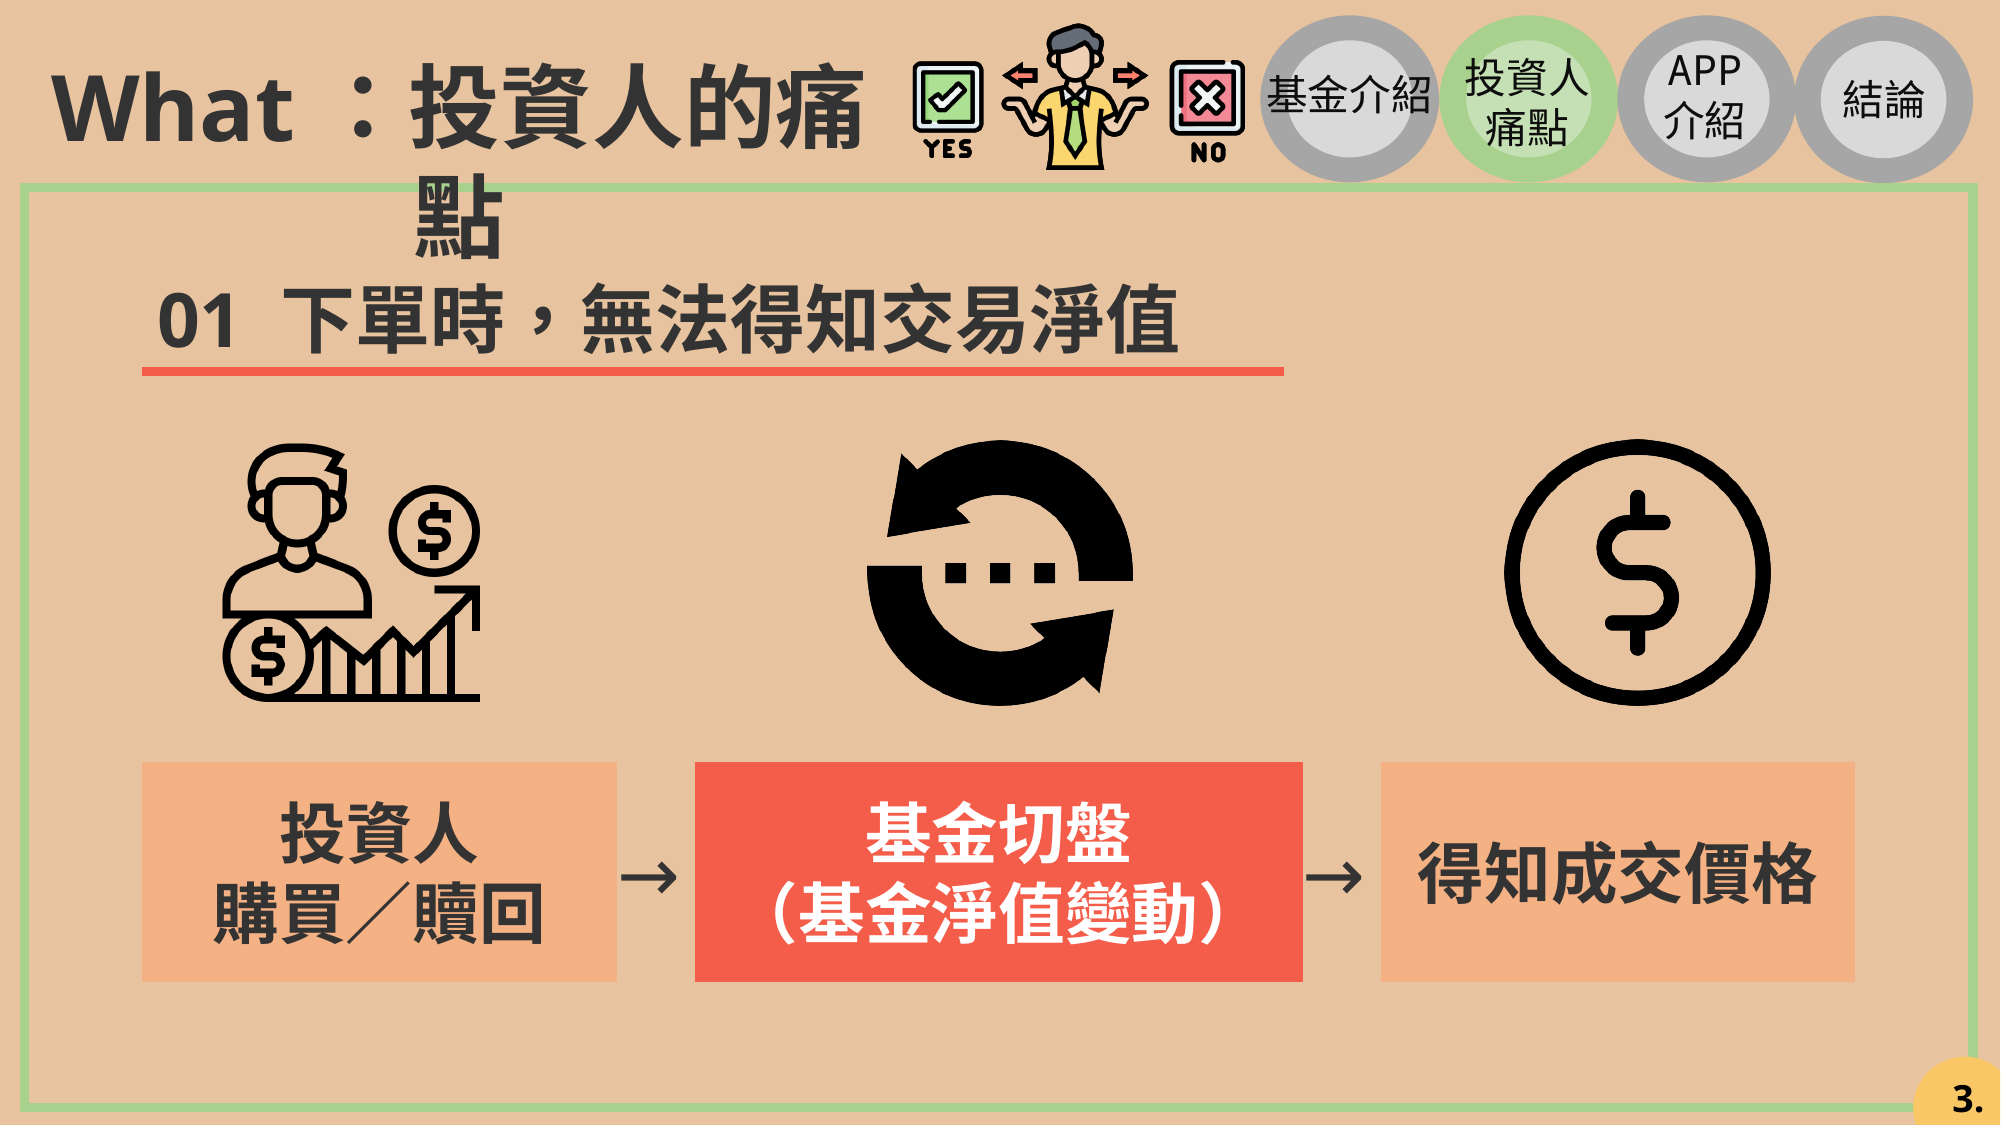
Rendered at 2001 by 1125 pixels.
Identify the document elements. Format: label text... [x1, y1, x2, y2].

picture [1164, 32, 1251, 190]
picture [999, 21, 1151, 172]
text_box 投資人 購買／贖回 [142, 762, 617, 982]
text_box 3. [1937, 1067, 2000, 1125]
picture [218, 439, 484, 706]
picture [1504, 439, 1771, 706]
picture [912, 35, 988, 184]
text_box 得知成交價格 [1381, 762, 1855, 982]
text_box → [602, 819, 709, 926]
text_box What：投資人的痛點 [0, 42, 919, 169]
text_box 01 下單時，無法得知交易淨值 [142, 265, 1193, 367]
text_box 基金切盤 （基金淨值變動） [695, 762, 1303, 982]
text_box → [1287, 819, 1394, 926]
picture [867, 440, 1133, 706]
